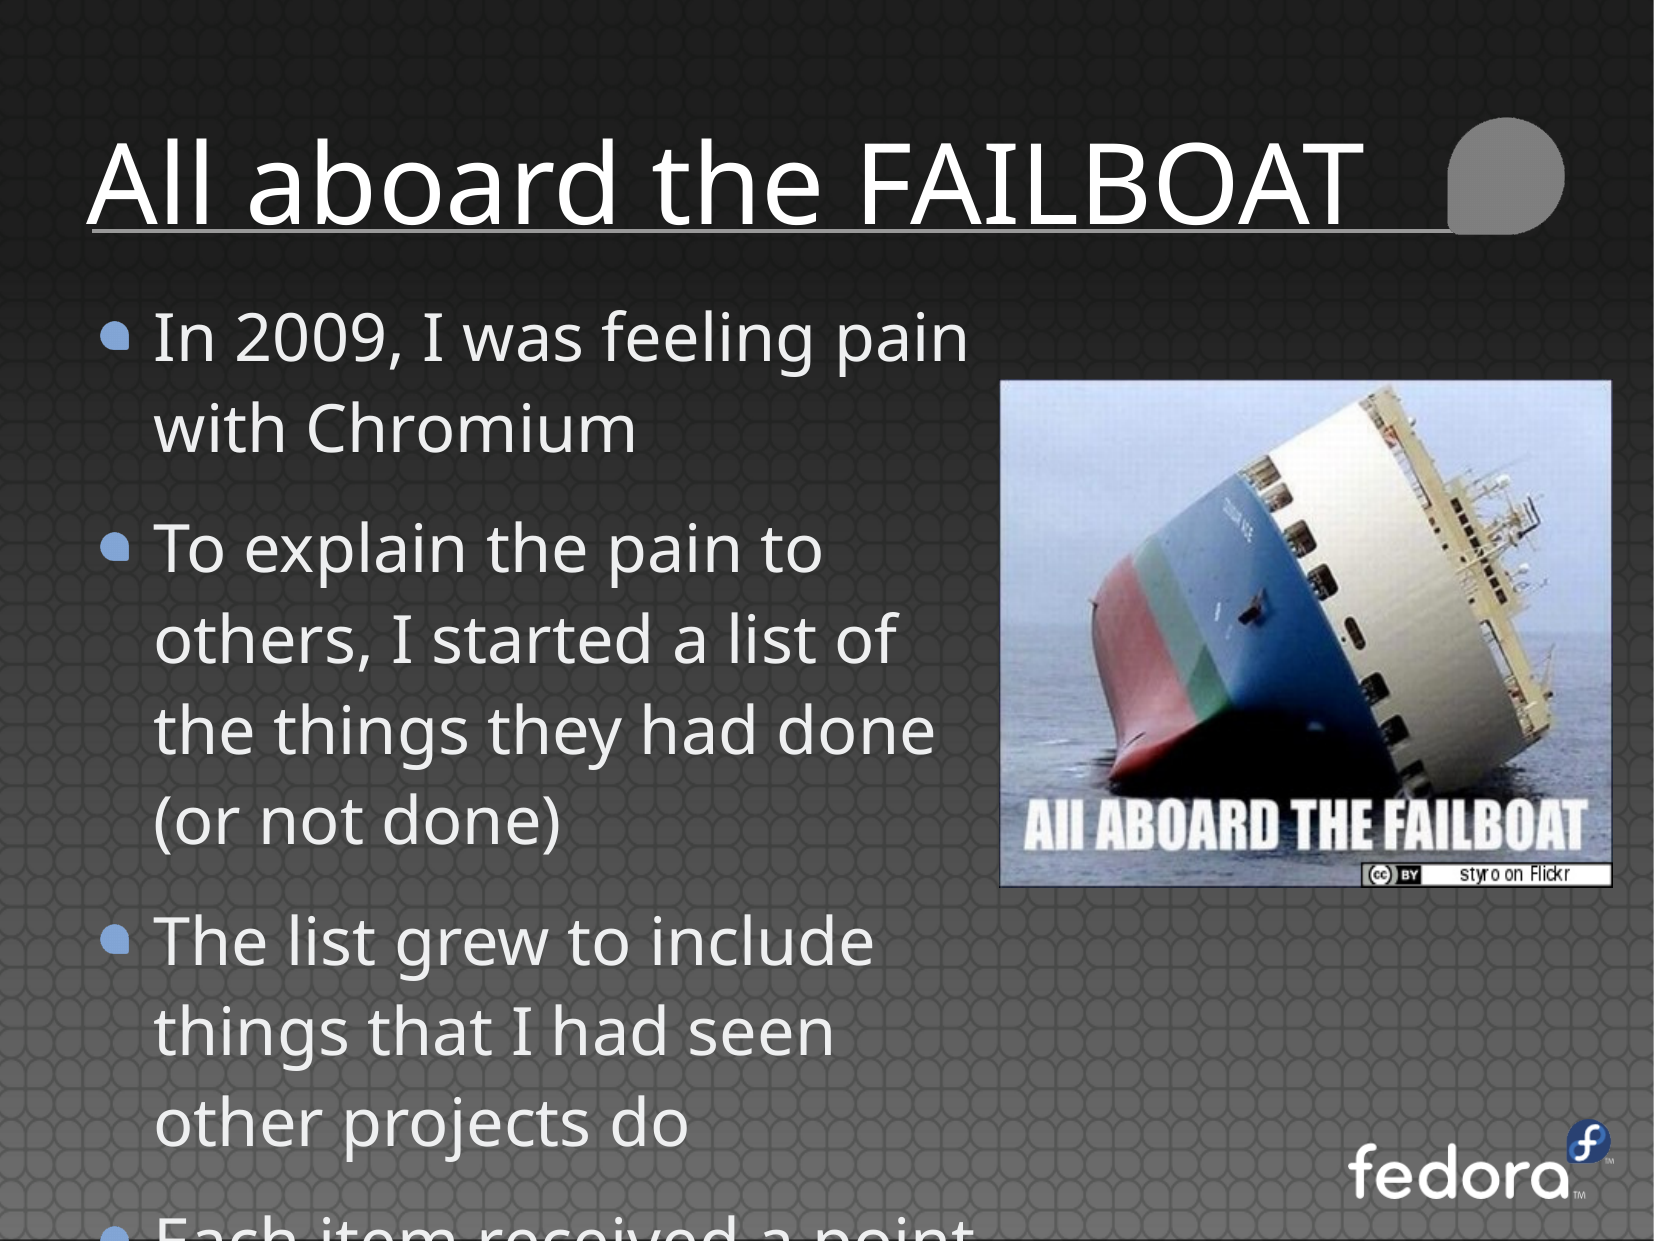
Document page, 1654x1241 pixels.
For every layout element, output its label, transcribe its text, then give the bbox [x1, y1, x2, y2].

picture [0, 0, 1654, 1241]
title All aboard the FAILBOAT [86, 112, 1576, 249]
list In 2009, I was feeling pain with Chromium To explain the pain to others, I started a list of the things they had done (or not done) The list grew to include things that I had seen other projects do Each item received a point score [82, 290, 999, 1241]
